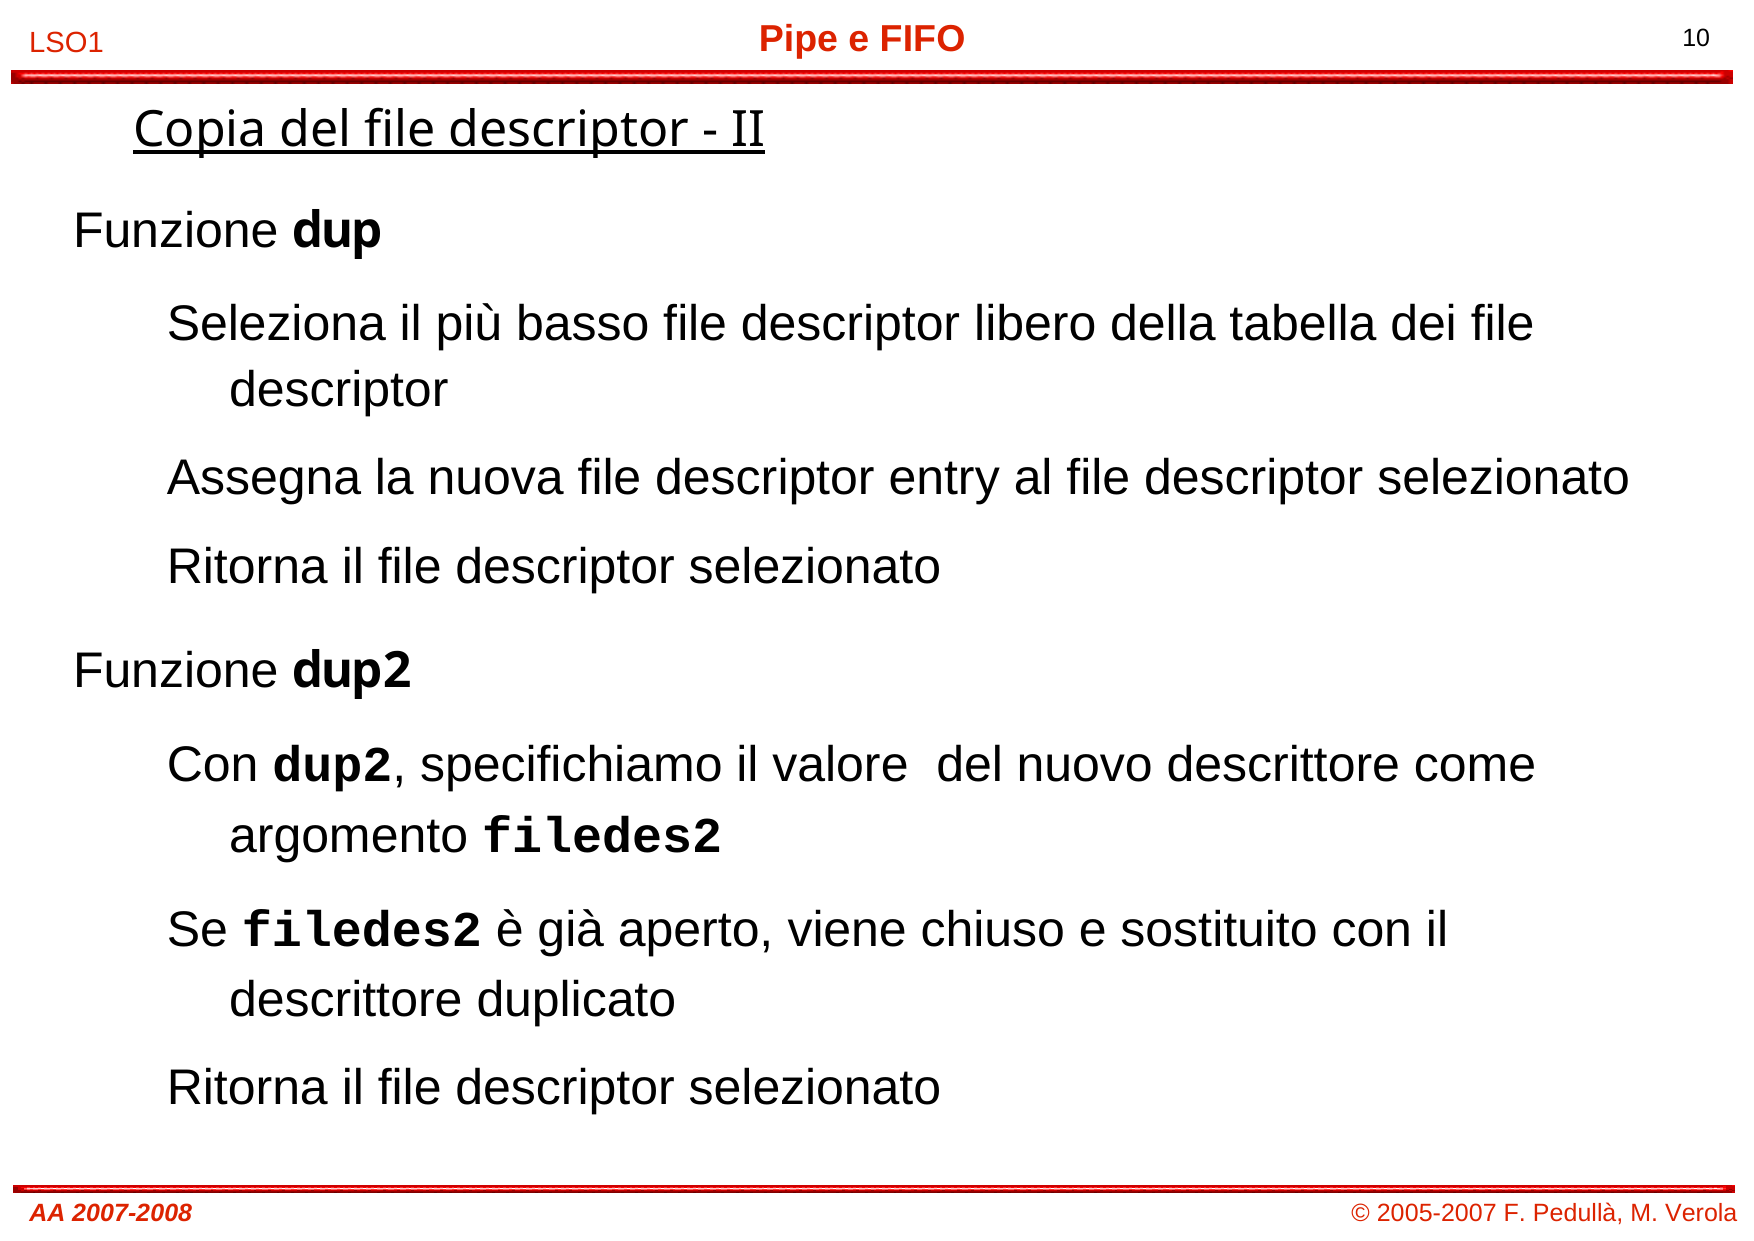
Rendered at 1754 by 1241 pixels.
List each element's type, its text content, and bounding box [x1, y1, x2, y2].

title Copia del file descriptor - II [69, 81, 829, 177]
list Funzione dup Seleziona il più basso file descriptor libero della tabella dei file descriptor Assegna la nuova file descriptor entry al file descriptor selezionato Ritorna il file descriptor selezionato Funzione dup2 Con dup2, specifichiamo il valore del nuovo descrittore come argomento filedes2 Se filedes2 è già aperto, viene chiuso e sostituito con il descrittore duplicato Ritorna il file descriptor selezionato [58, 186, 1696, 1105]
picture [11, 70, 1733, 84]
picture [13, 1185, 1735, 1193]
